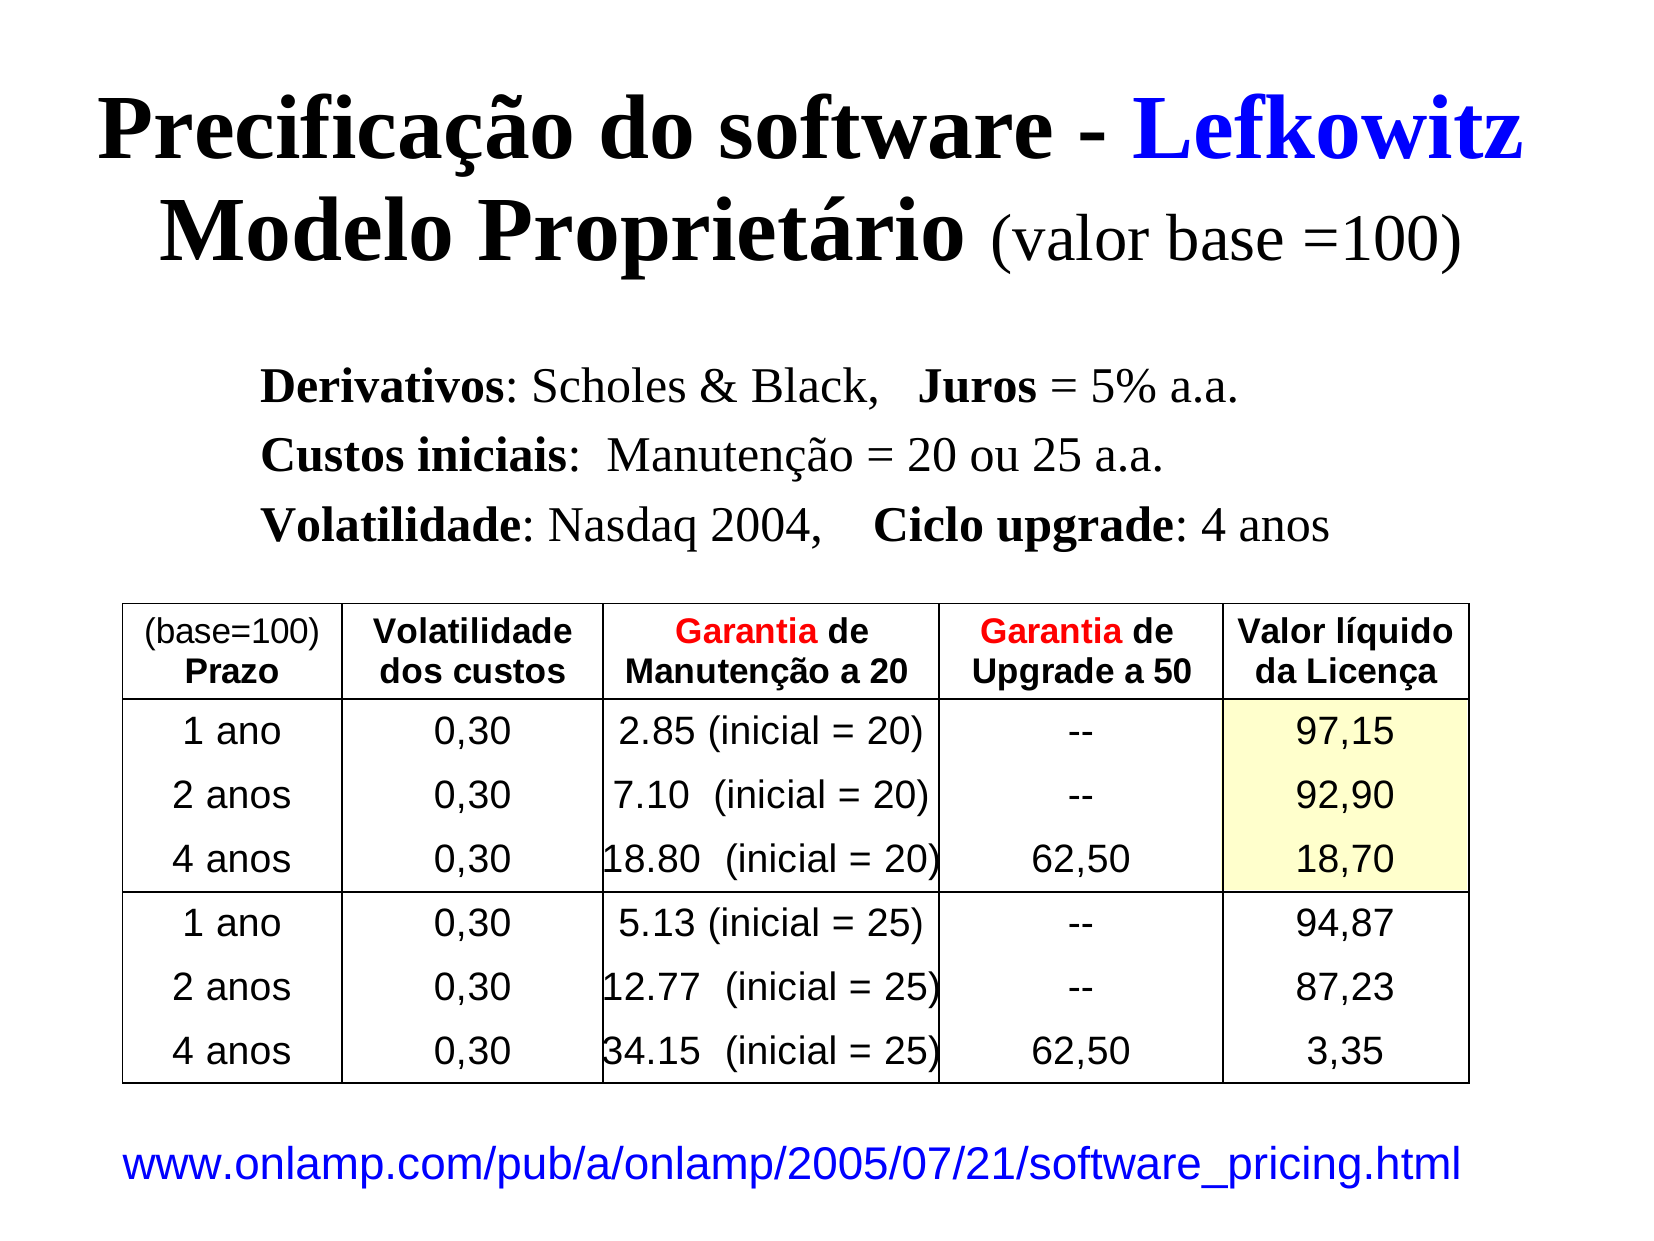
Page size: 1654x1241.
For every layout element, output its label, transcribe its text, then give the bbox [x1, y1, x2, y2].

text_box Derivativos: Scholes & Black, Juros = 5% a.a. Custos iniciais: Manutenção = 20 ou 25 a.a. Volatilidade: Nasdaq 2004, Ciclo upgrade: 4 anos [260, 349, 1365, 556]
text_box www.onlamp.com/pub/a/onlamp/2005/07/21/software_pricing.html [122, 1137, 1468, 1190]
title Precificação do software - Lefkowitz Modelo Proprietário (valor base =100) [57, 69, 1565, 288]
chart [122, 557, 1471, 1085]
